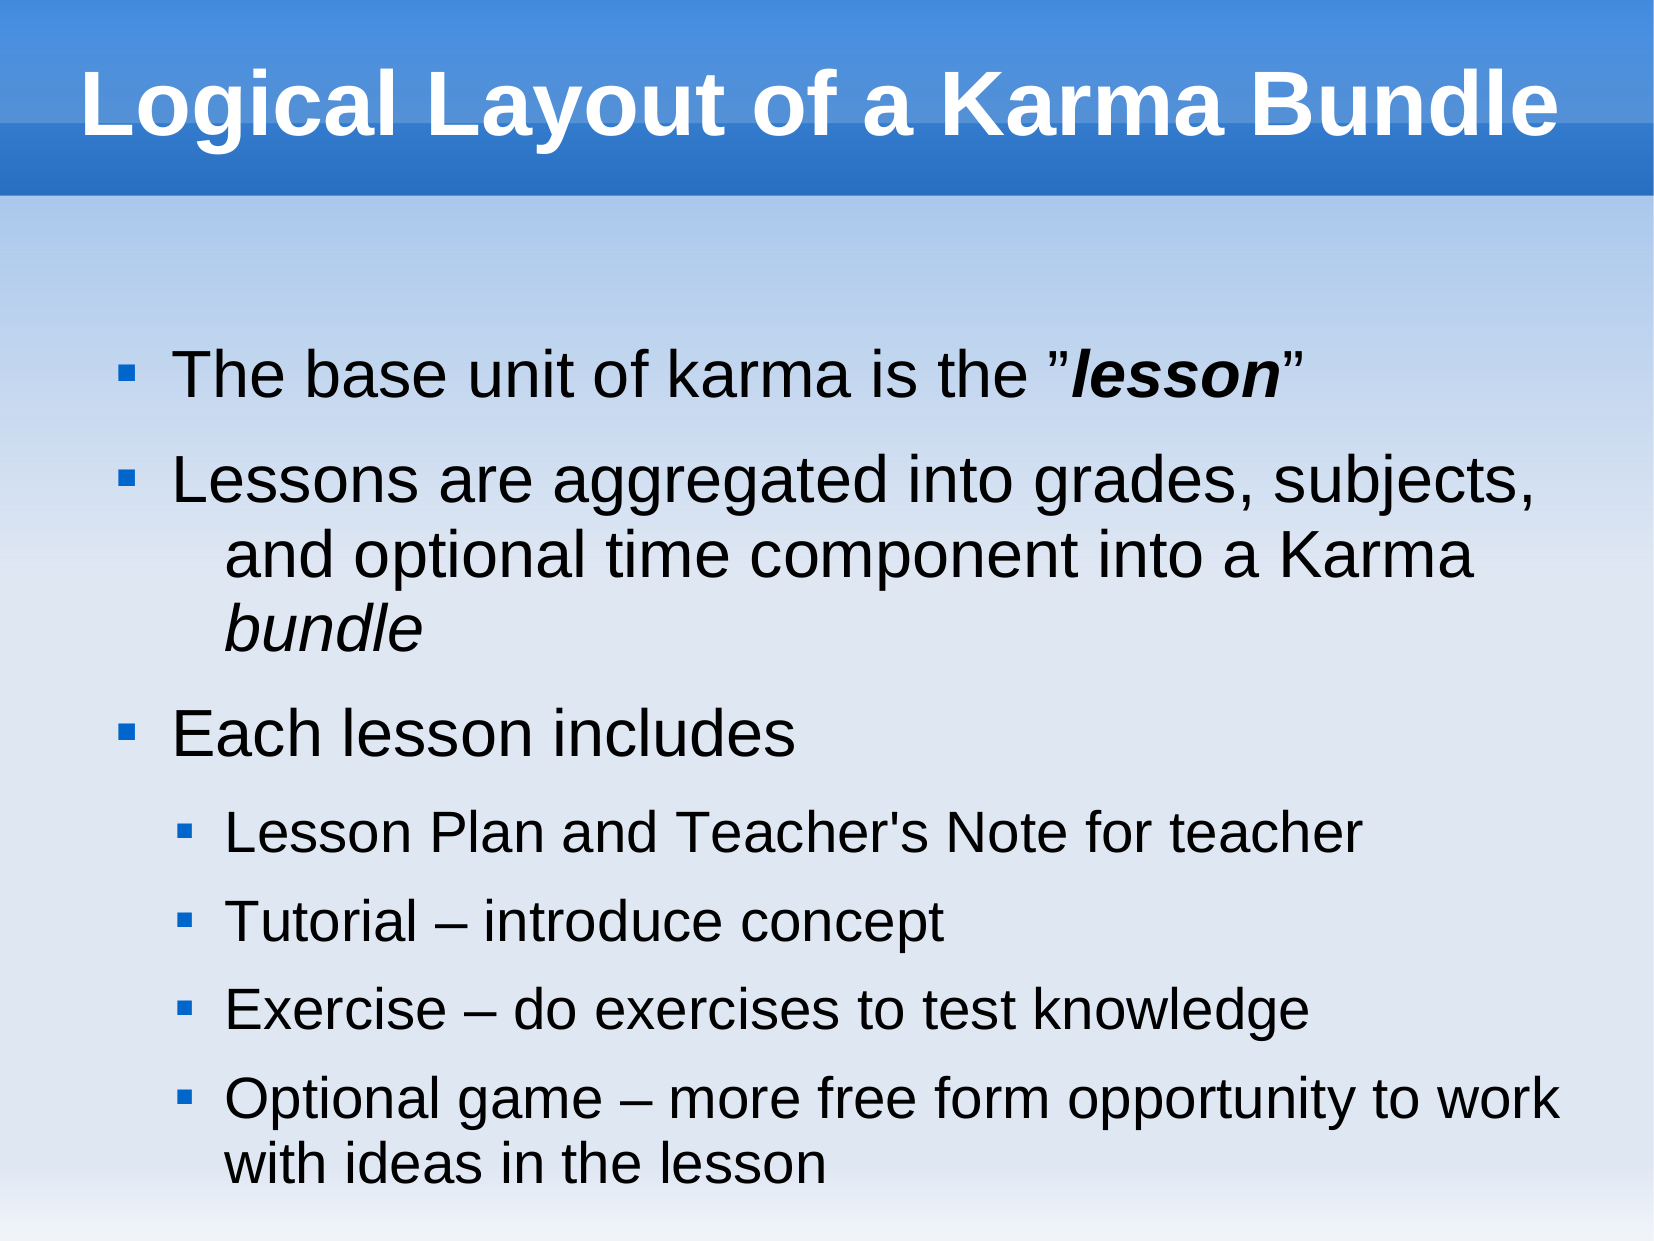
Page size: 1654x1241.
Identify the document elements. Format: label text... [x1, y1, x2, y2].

title Logical Layout of a Karma Bundle [76, 0, 1565, 208]
list The base unit of karma is the ”lesson” Lessons are aggregated into grades, subjects, and optional time component into a Karma bundle Each lesson includes Lesson Plan and Teacher's Note for teacher Tutorial – introduce concept Exercise – do exercises to test knowledge Optional game – more free form opportunity to work with ideas in the lesson [82, 337, 1571, 1241]
picture [0, 0, 1654, 1241]
